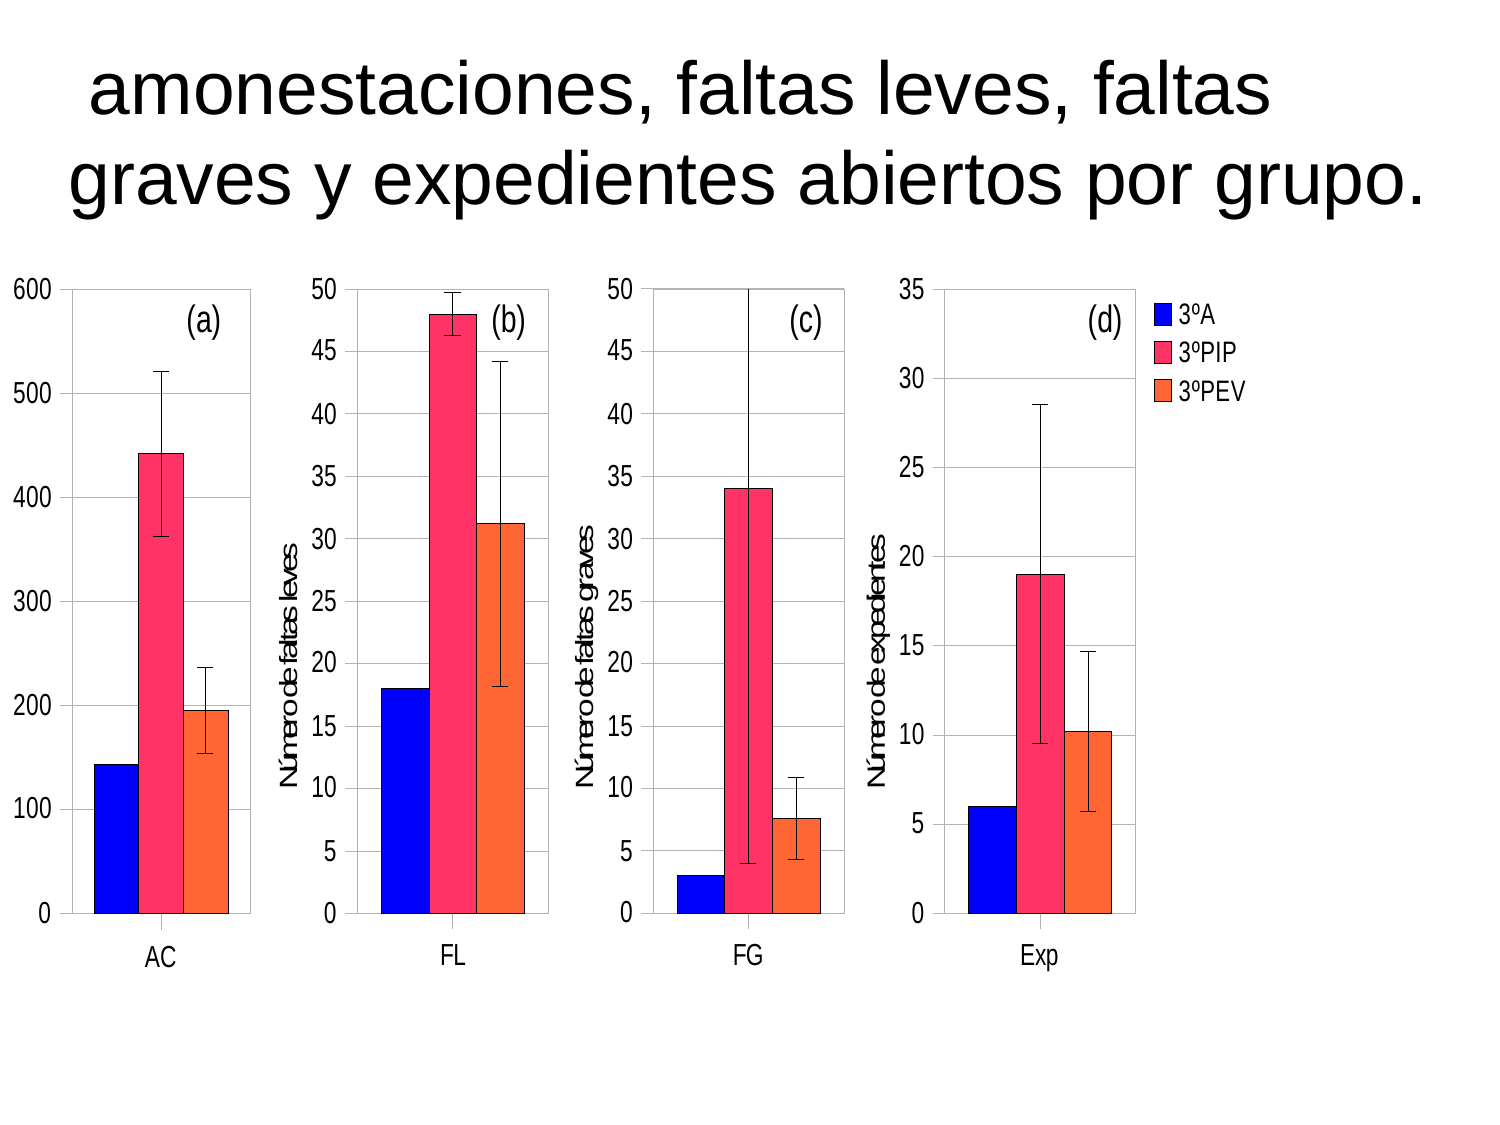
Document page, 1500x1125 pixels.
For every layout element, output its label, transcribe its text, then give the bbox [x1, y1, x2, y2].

picture [0, 257, 1500, 1004]
text_box amonestaciones, faltas leves, faltas graves y expedientes abiertos por grupo. [53, 32, 1447, 228]
